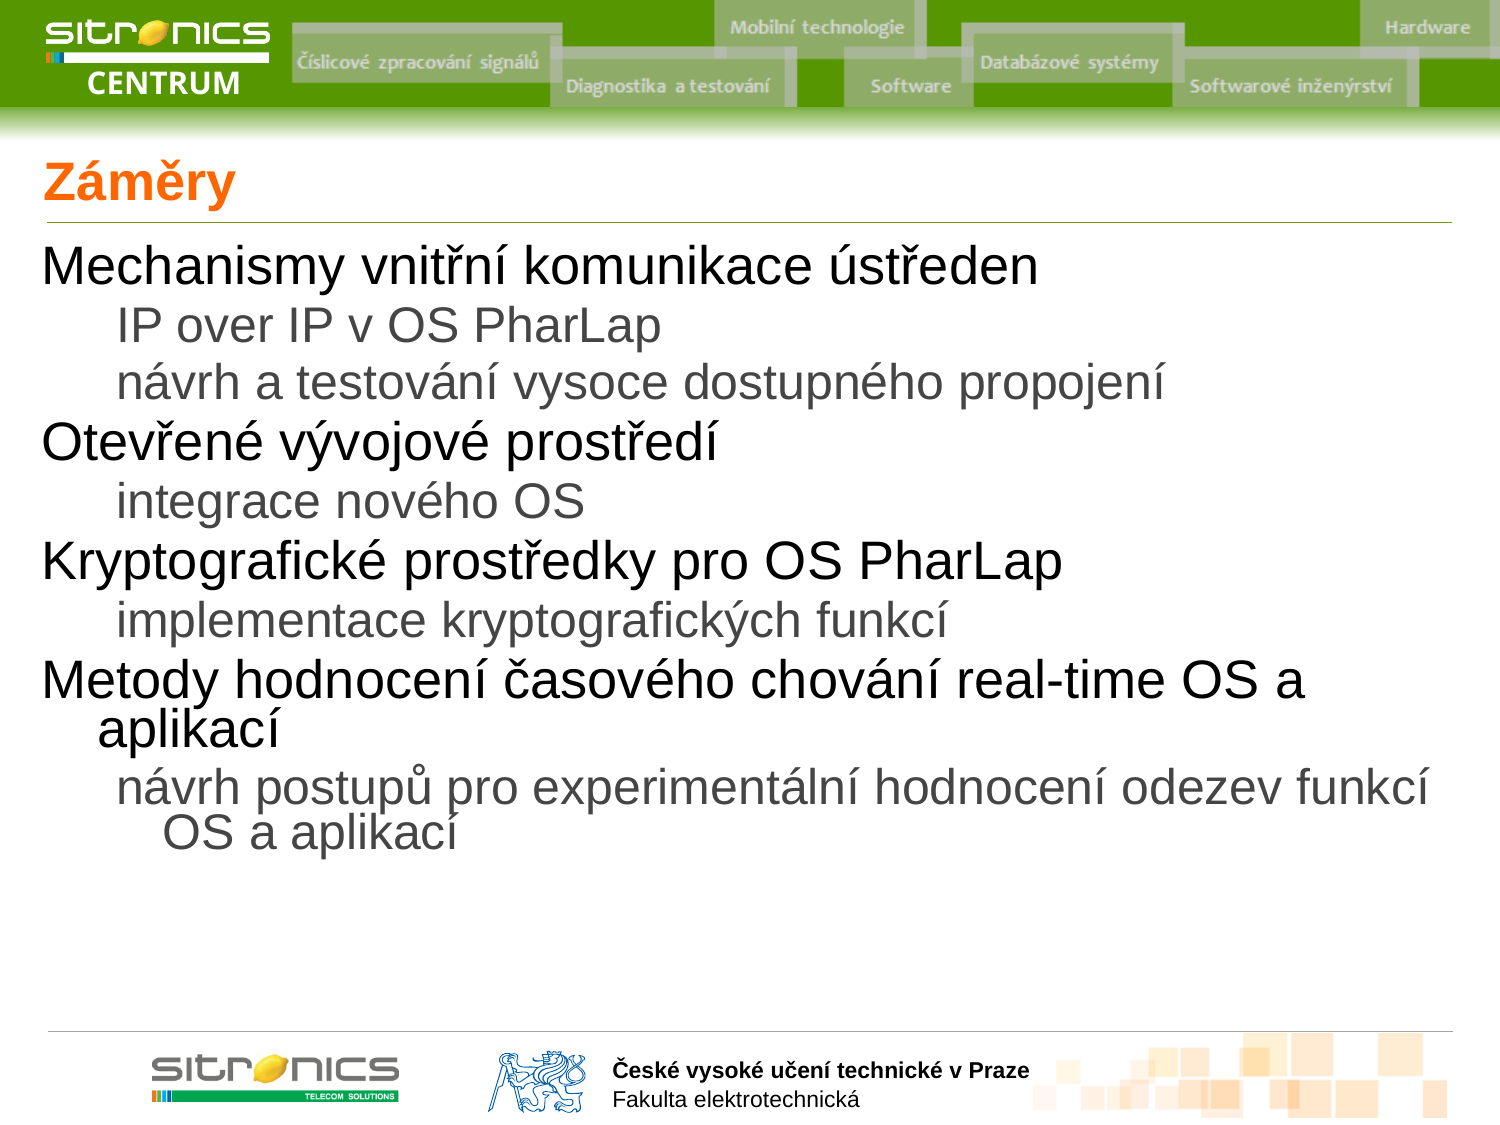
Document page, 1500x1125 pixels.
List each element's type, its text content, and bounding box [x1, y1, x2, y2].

picture [152, 1046, 399, 1102]
picture [0, 0, 1500, 107]
picture [1033, 1033, 1447, 1118]
list Mechanismy vnitřní komunikace ústředen IP over IP v OS PharLap návrh a testování vysoce dostupného propojení Otevřené vývojové prostředí integrace nového OS Kryptografické prostředky pro OS PharLap implementace kryptografických funkcí Metody hodnocení časového chování real-time OS a aplikací návrh postupů pro experimentální hodnocení odezev funkcí OS a aplikací [41, 246, 1459, 1021]
title Záměry [43, 147, 1454, 216]
